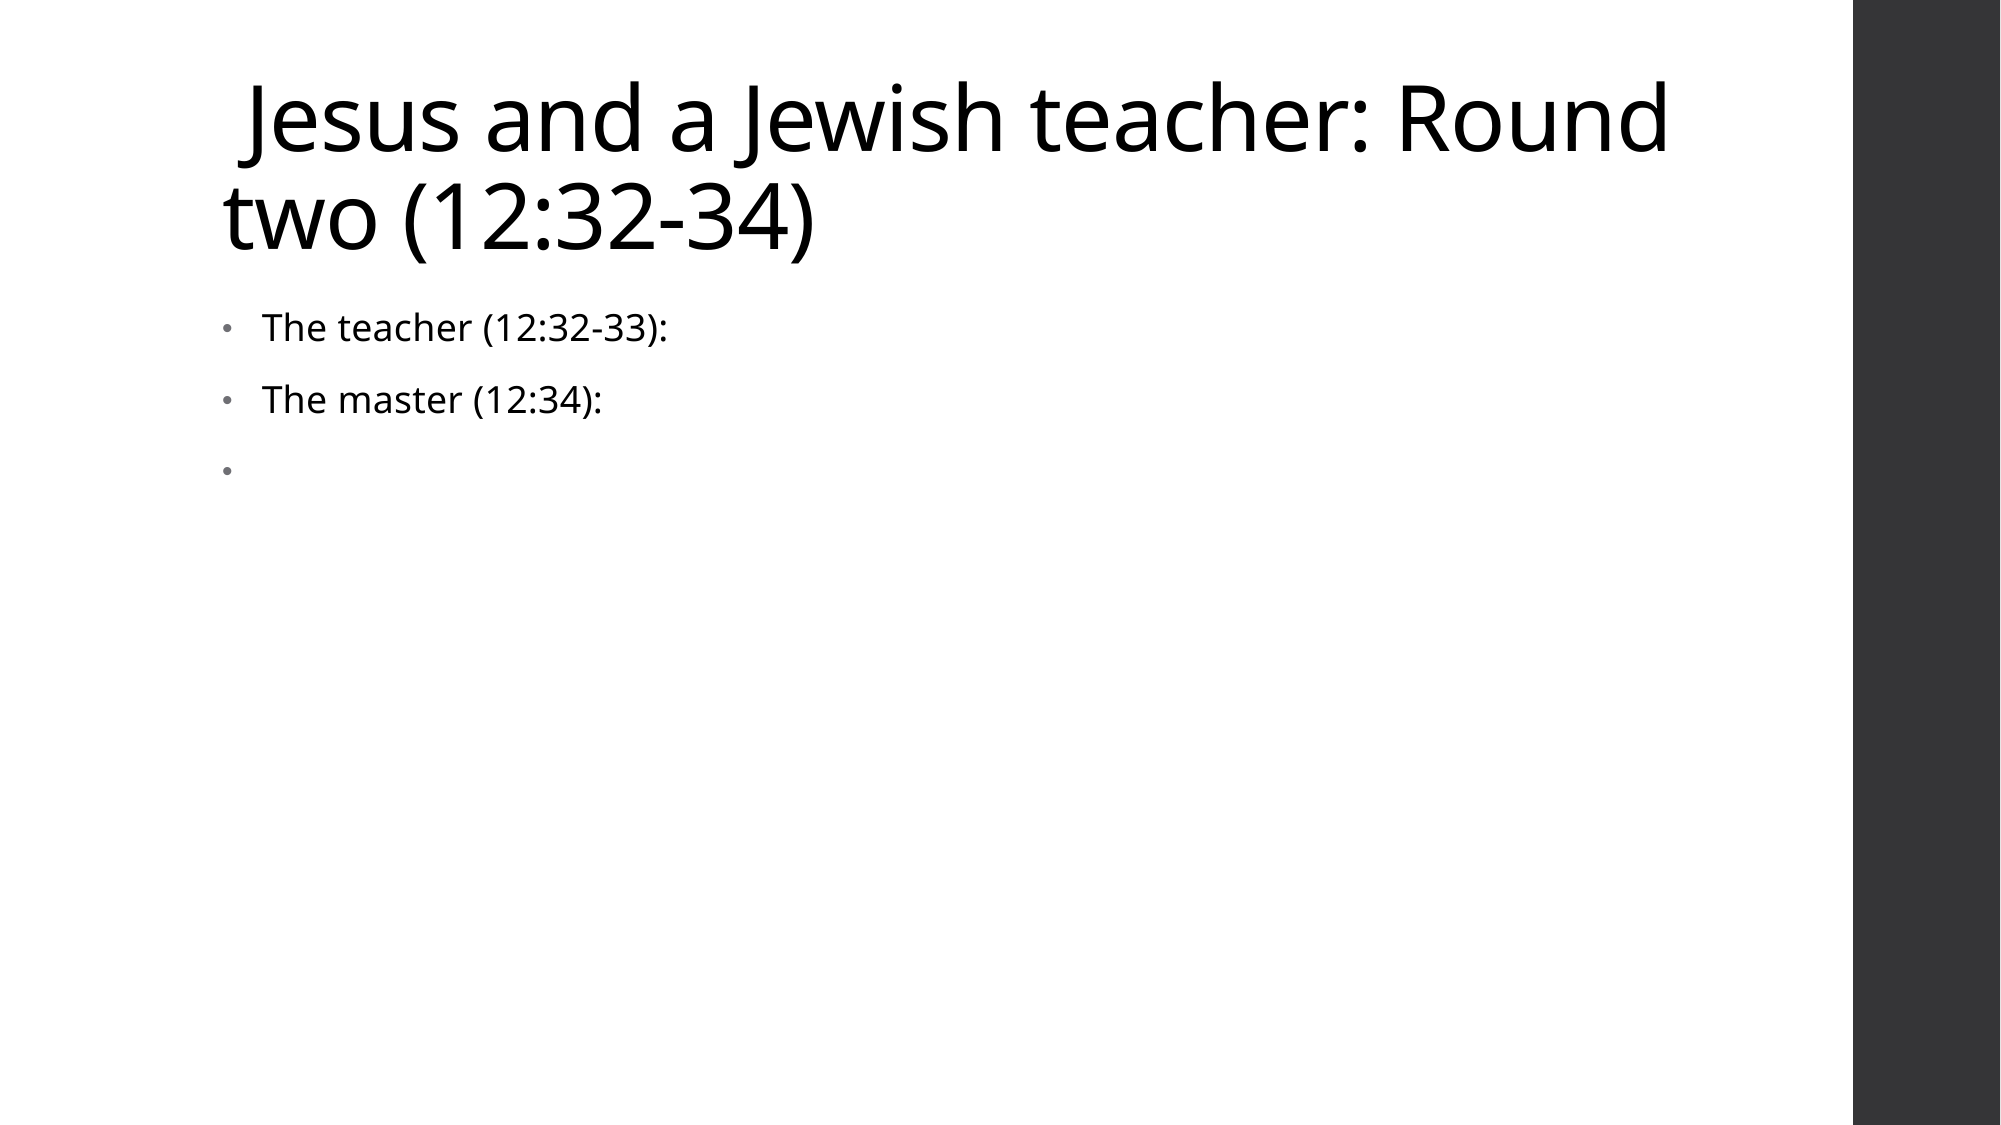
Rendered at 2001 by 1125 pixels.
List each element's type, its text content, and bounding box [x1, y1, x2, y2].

list The teacher (12:32-33): The master (12:34): [206, 299, 1617, 1014]
title Jesus and a Jewish teacher: Round two (12:32-34) [206, 60, 1797, 278]
